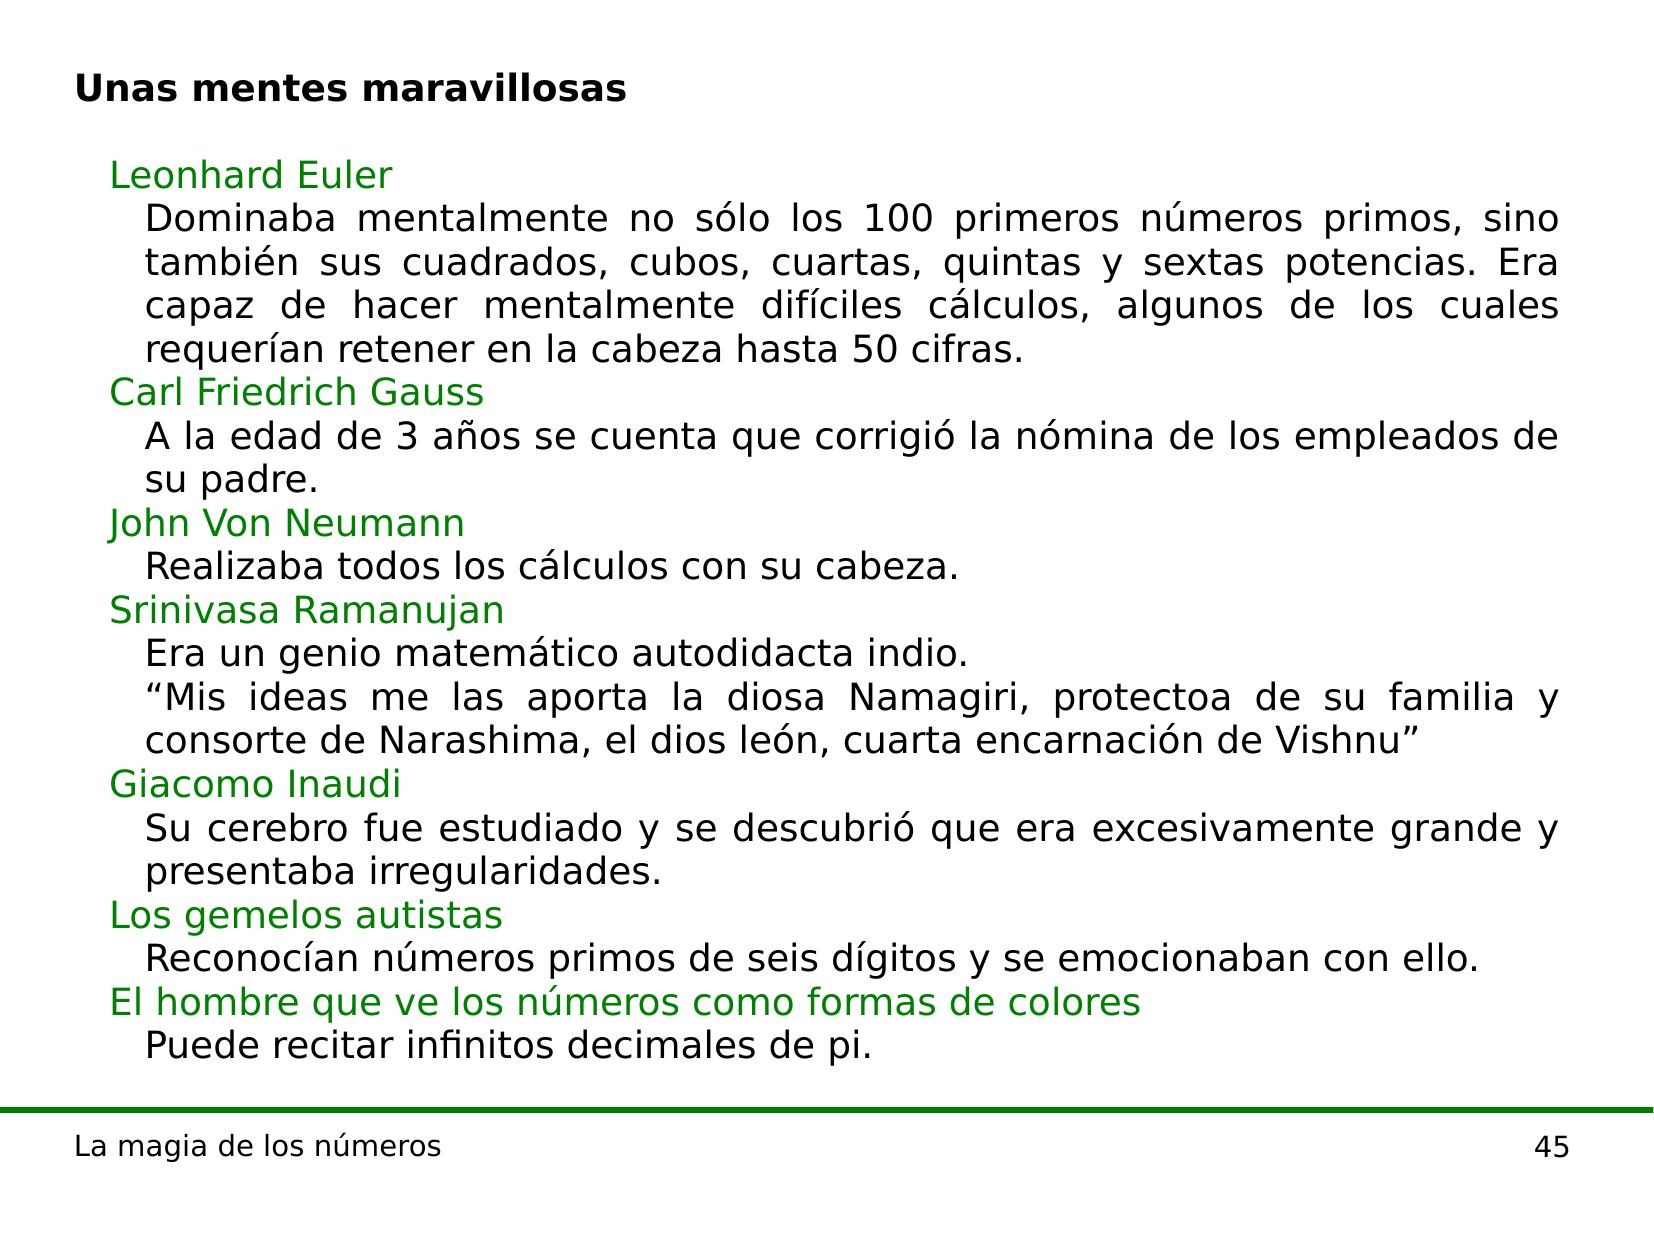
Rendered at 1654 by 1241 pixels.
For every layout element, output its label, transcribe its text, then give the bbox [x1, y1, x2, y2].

text_box La magia de los números [59, 1122, 975, 1172]
text_box Unas mentes maravillosas Leonhard Euler Dominaba mentalmente no sólo los 100 primeros números primos, sino también sus cuadrados, cubos, cuartas, quintas y sextas potencias. Era capaz de hacer mentalmente difíciles cálculos, algunos de los cuales requerían retener en la cabeza hasta 50 cifras. Carl Friedrich Gauss A la edad de 3 años se cuenta que corrigió la nómina de los empleados de su padre. John Von Neumann Realizaba todos los cálculos con su cabeza. Srinivasa Ramanujan Era un genio matemático autodidacta indio. “Mis ideas me las aporta la diosa Namagiri, protectoa de su familia y consorte de Narashima, el dios león, cuarta encarnación de Vishnu” Giacomo Inaudi Su cerebro fue estudiado y se descubrió que era excesivamente grande y presentaba irregularidades. Los gemelos autistas Reconocían números primos de seis dígitos y se emocionaban con ello. El hombre que ve los números como formas de colores Puede recitar infinitos decimales de pi. [59, 59, 1576, 1075]
